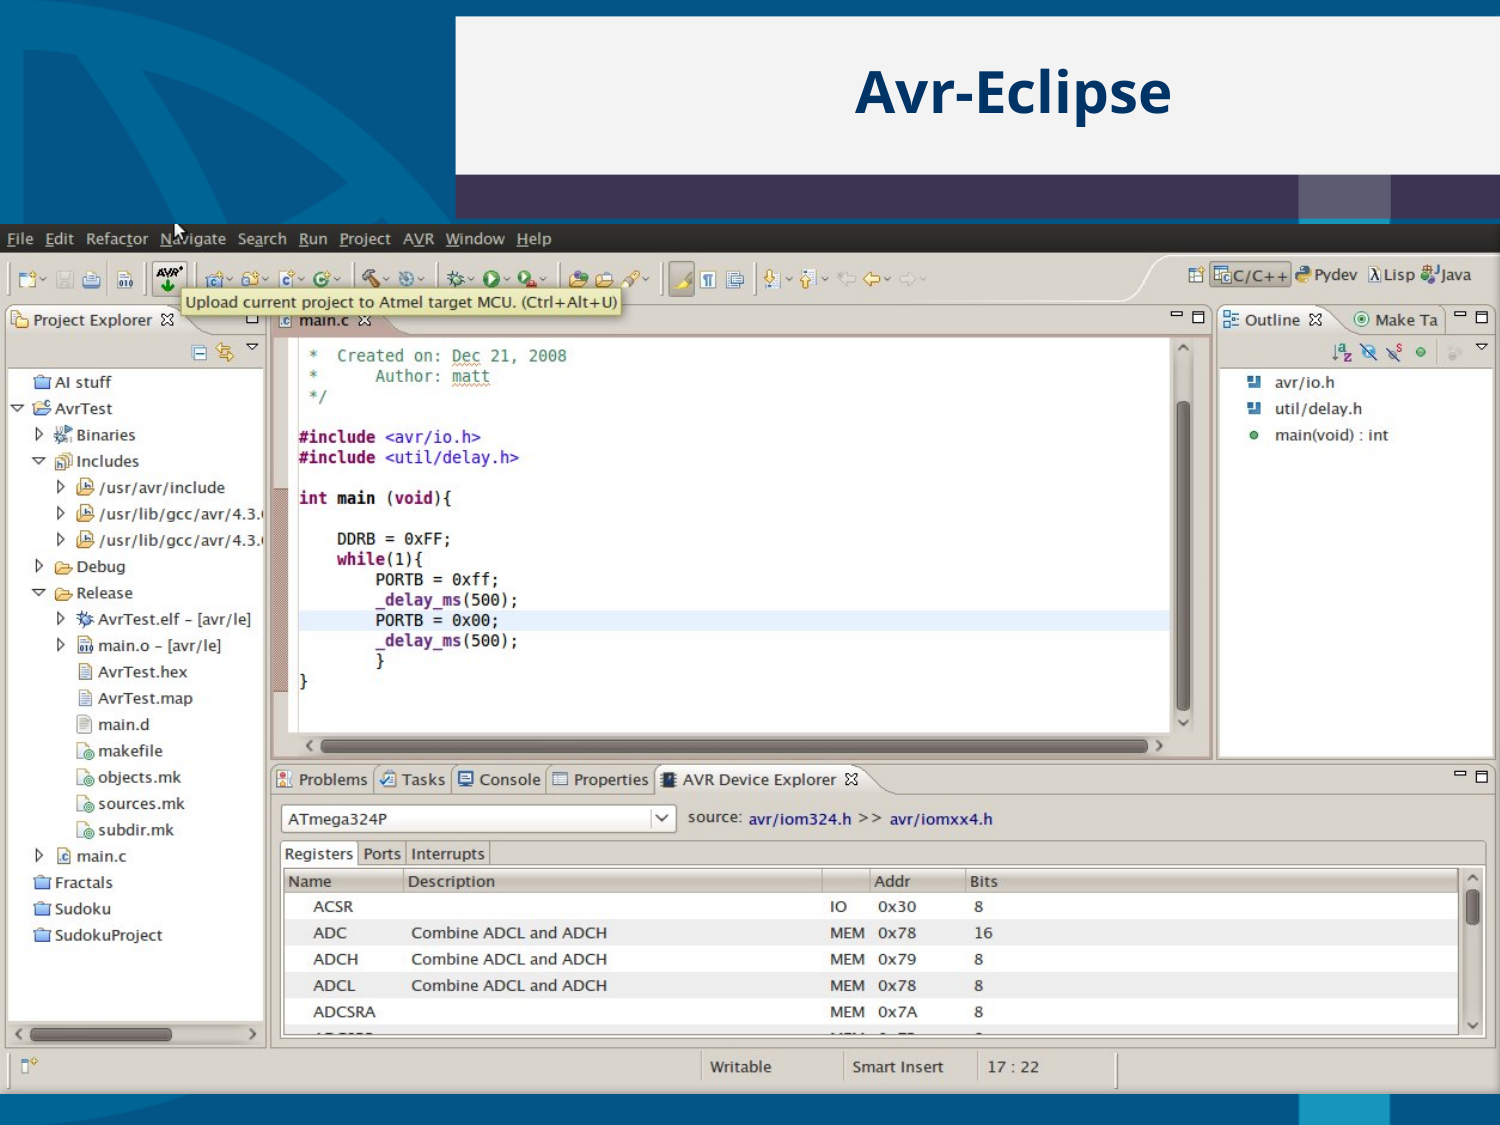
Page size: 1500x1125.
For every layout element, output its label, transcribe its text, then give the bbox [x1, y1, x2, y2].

title Avr-Eclipse [467, 14, 1490, 167]
picture [0, 0, 1500, 1125]
